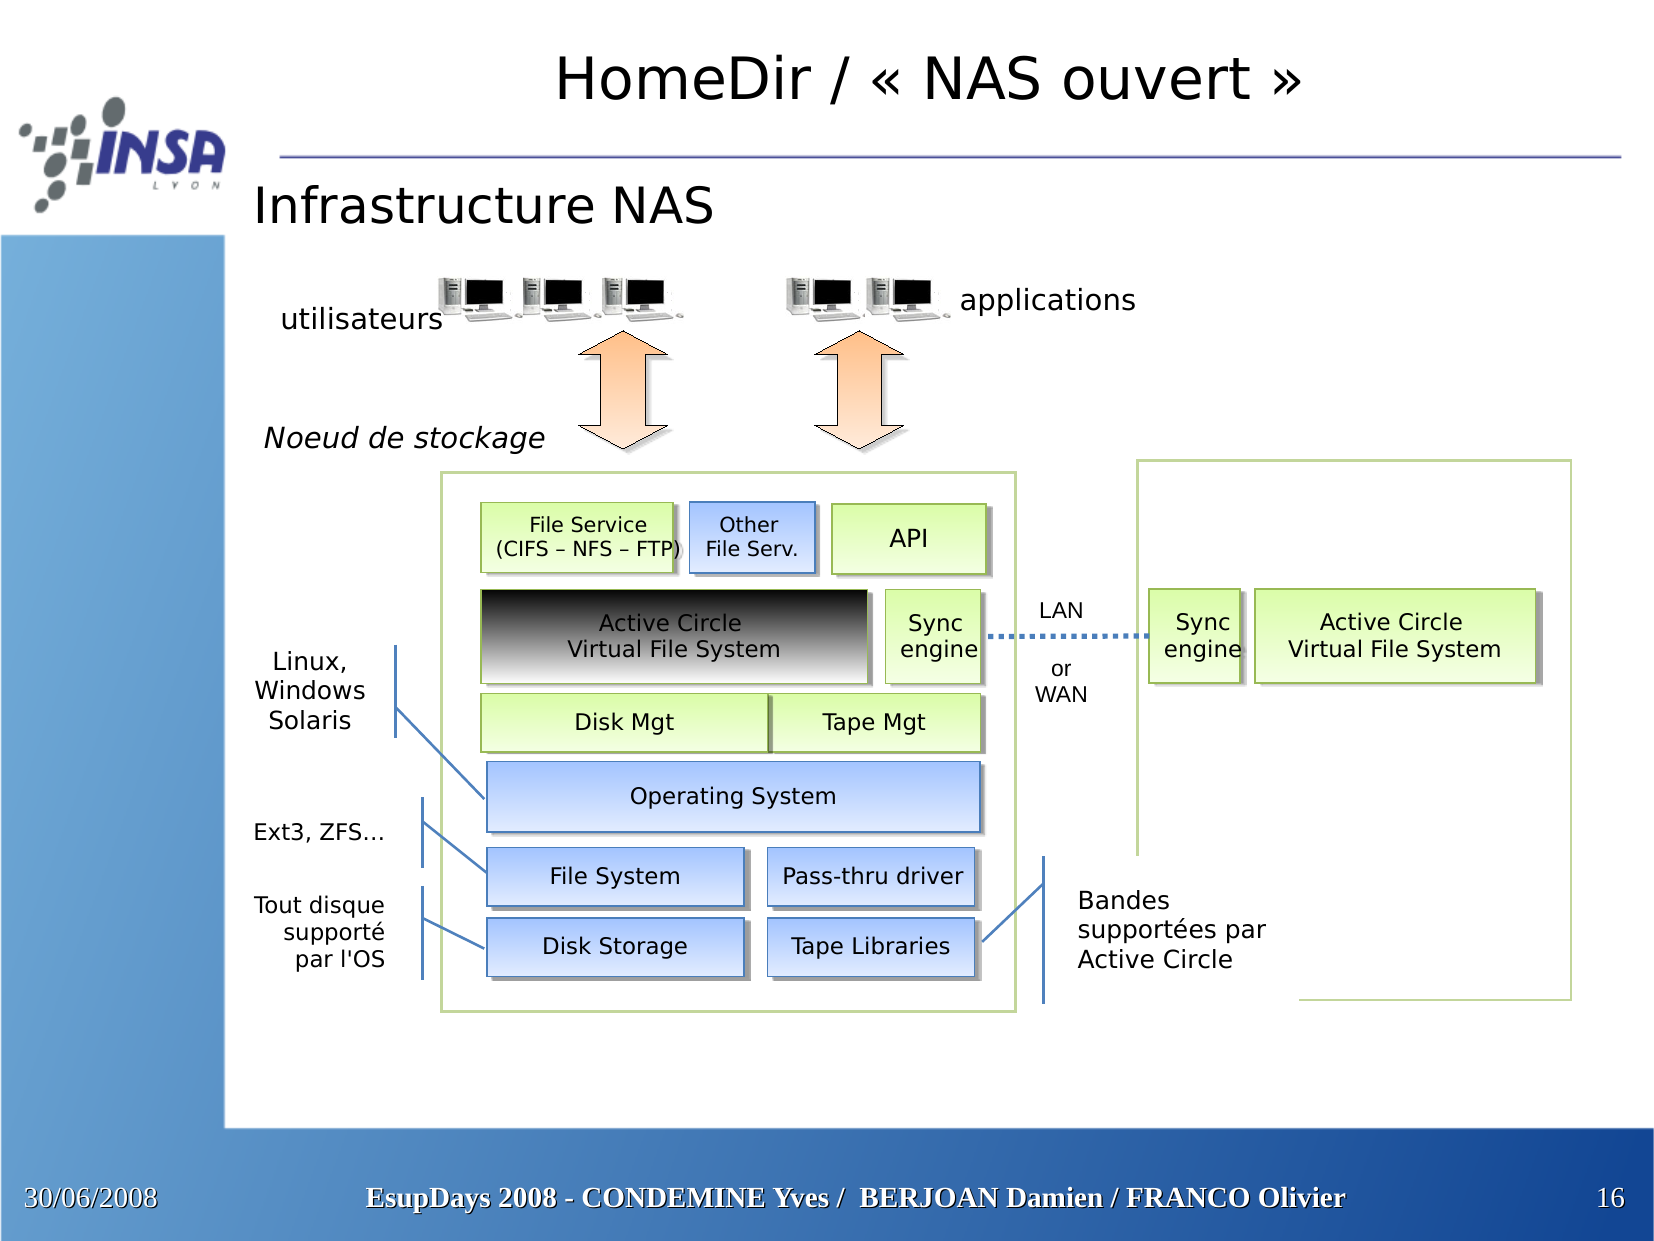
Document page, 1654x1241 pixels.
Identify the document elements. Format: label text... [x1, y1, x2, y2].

text_box or WAN [1008, 648, 1115, 715]
text_box [1137, 460, 1572, 1000]
text_box File Service (CIFS – NFS – FTP) [480, 502, 674, 573]
text_box LAN [1008, 589, 1115, 631]
text_box Tape Mgt [768, 693, 981, 752]
text_box Disk Storage [486, 917, 745, 977]
text_box applications [944, 275, 1182, 325]
text_box [814, 330, 904, 449]
text_box Sync engine [885, 589, 981, 684]
list Infrastructure NAS [236, 177, 1625, 1108]
text_box Noeud de stockage [249, 413, 561, 463]
text_box Tape Libraries [767, 917, 975, 977]
text_box Operating System [486, 761, 981, 833]
text_box Sync engine [1149, 589, 1241, 683]
text_box utilisateurs [265, 295, 502, 345]
text_box Disk Mgt [480, 693, 768, 752]
title HomeDir / « NAS ouvert » [236, 19, 1625, 141]
text_box API [831, 503, 987, 575]
text_box Linux, Windows Solaris [236, 645, 384, 738]
text_box File System [486, 847, 745, 907]
text_box Pass-thru driver [767, 847, 975, 907]
text_box Tout disque supporté par l'OS [236, 886, 400, 980]
text_box Active Circle Virtual File System [1255, 589, 1536, 683]
text_box [578, 330, 668, 449]
text_box Other File Serv. [689, 501, 815, 573]
picture [0, 0, 1654, 1241]
text_box Active Circle Virtual File System [480, 589, 868, 684]
text_box Ext3, ZFS… [236, 797, 400, 868]
text_box Bandes supportées par Active Circle [1063, 856, 1299, 1004]
